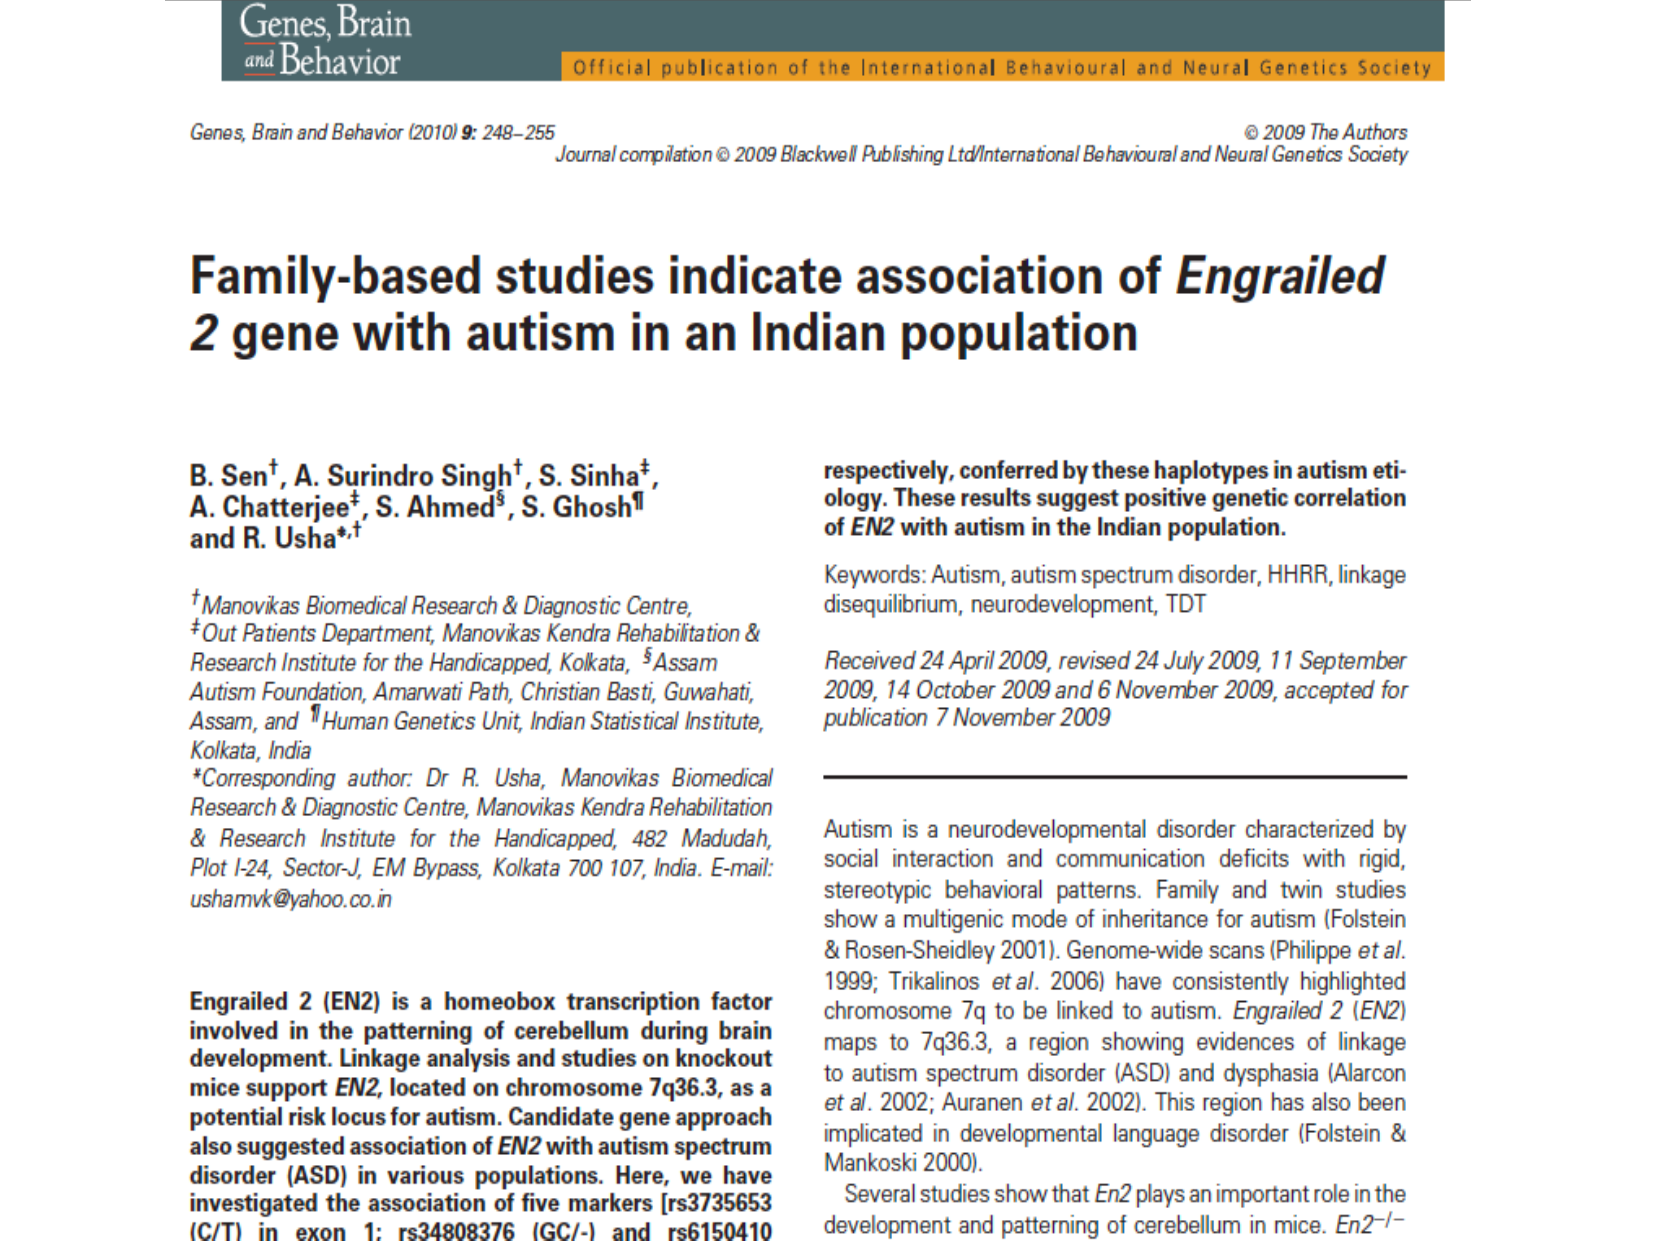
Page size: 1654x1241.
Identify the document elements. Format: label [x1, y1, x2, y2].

picture [165, 0, 1471, 1241]
